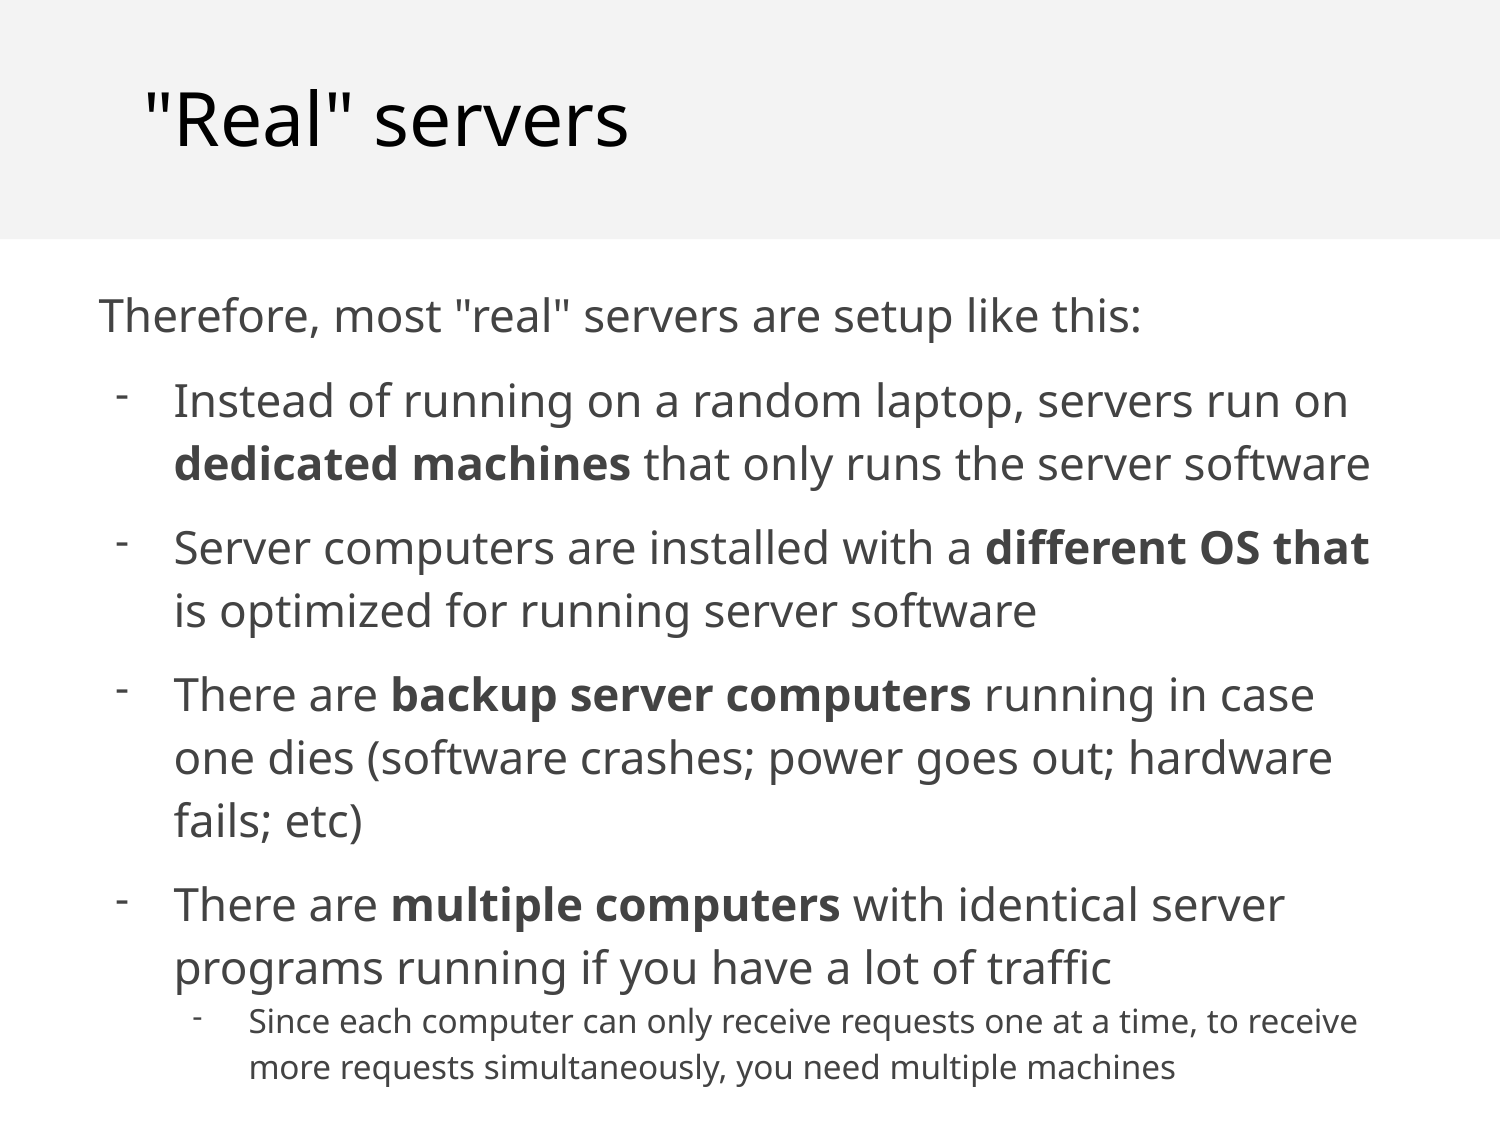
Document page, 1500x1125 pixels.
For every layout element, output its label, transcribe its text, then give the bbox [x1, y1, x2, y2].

list Therefore, most "real" servers are setup like this: Instead of running on a random laptop, servers run on dedicated machines that only runs the server software Server computers are installed with a different OS that is optimized for running server software There are backup server computers running in case one dies (software crashes; power goes out; hardware fails; etc) There are multiple computers with identical server programs running if you have a lot of traffic Since each computer can only receive requests one at a time, to receive more requests simultaneously, you need multiple machines [83, 263, 1417, 1088]
title "Real" servers [128, 56, 1372, 183]
